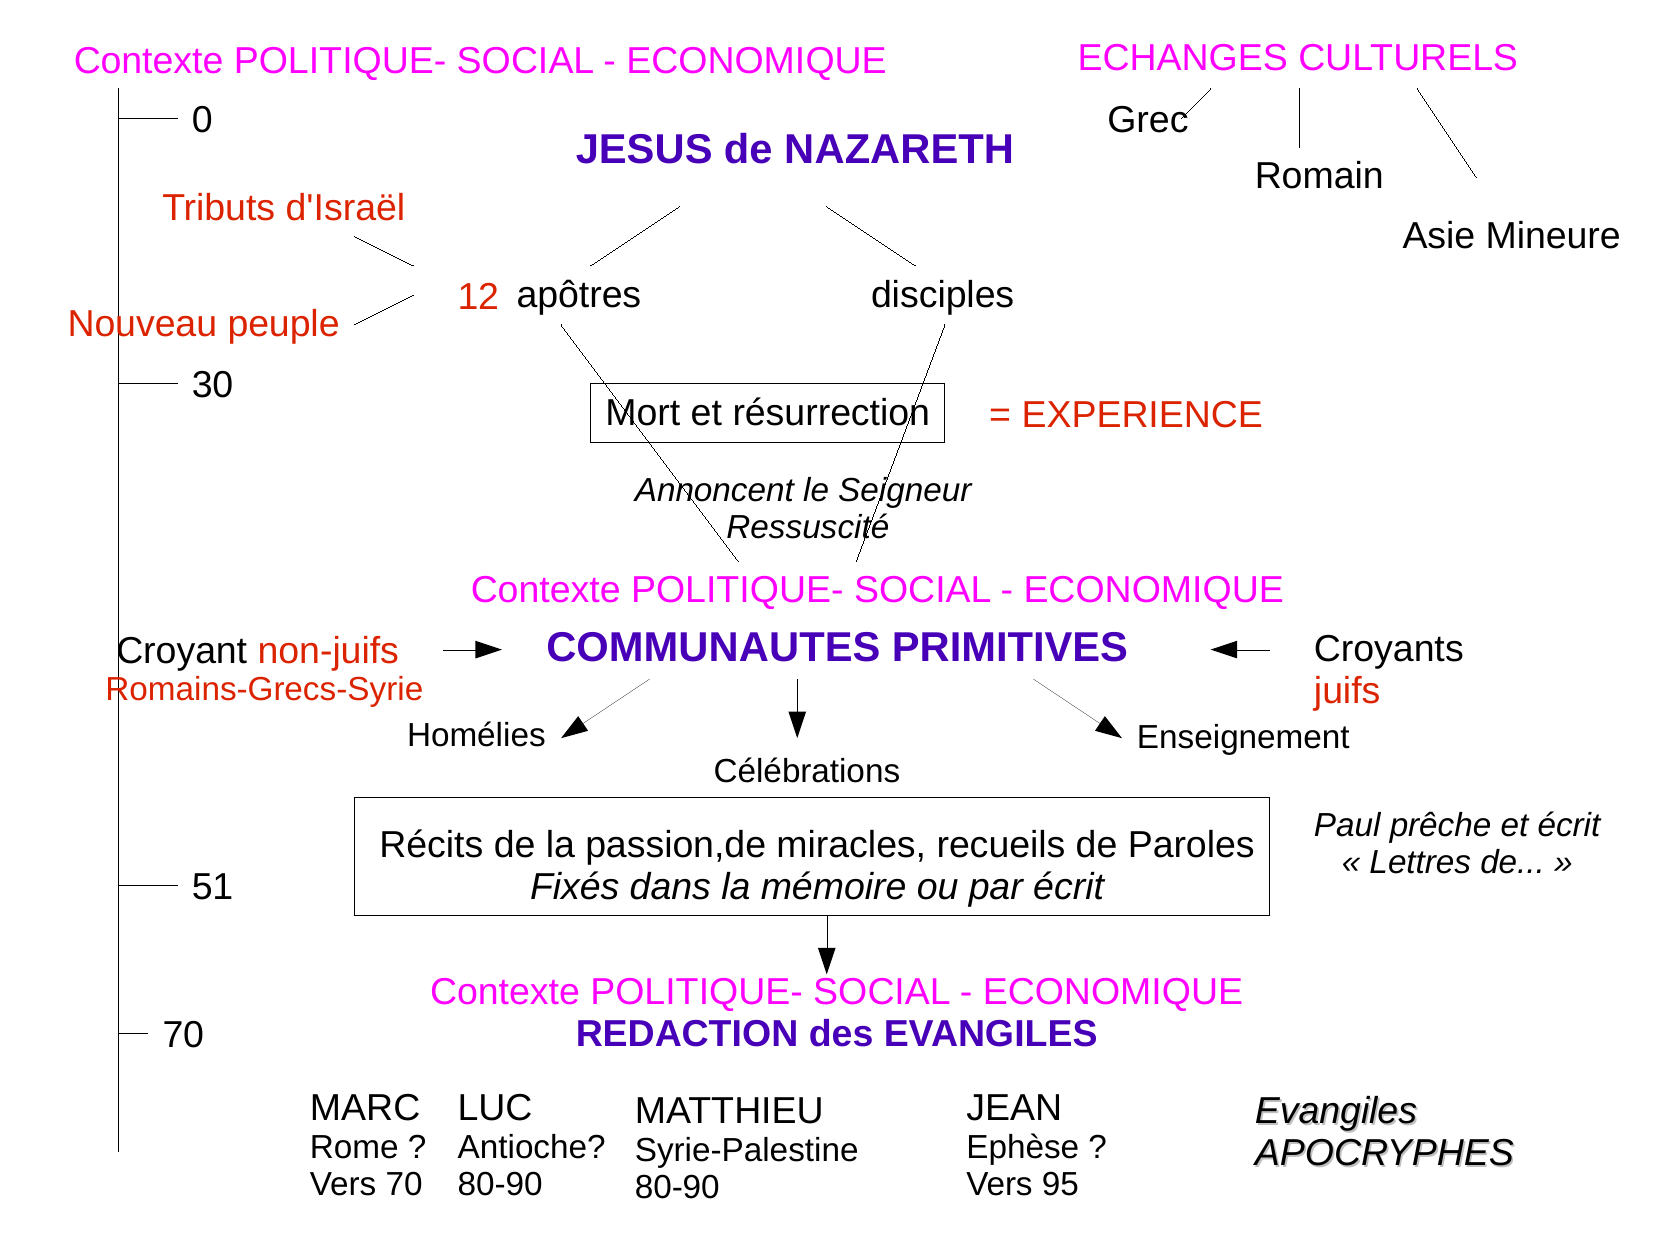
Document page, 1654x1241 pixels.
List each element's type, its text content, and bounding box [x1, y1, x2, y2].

text_box Mort et résurrection [591, 384, 944, 441]
text_box Paul prêche et écrit « Lettres de... » [1299, 799, 1616, 889]
text_box MATTHIEU Syrie-Palestine 80-90 [620, 1082, 874, 1231]
text_box Evangiles APOCRYPHES [1240, 1082, 1529, 1181]
text_box MARC Rome ? Vers 70 [295, 1079, 442, 1211]
text_box = EXPERIENCE [974, 386, 1278, 443]
text_box Célébrations [698, 745, 916, 797]
text_box 0 [177, 90, 228, 148]
text_box COMMUNAUTES PRIMITIVES [531, 618, 1143, 680]
text_box REDACTION des EVANGILES [561, 1023, 1111, 1063]
text_box Romains-Grecs-Syrie [90, 663, 439, 745]
text_box LUC Antioche? 80-90 [442, 1079, 621, 1211]
text_box Récits de la passion,de miracles, recueils de Paroles Fixés dans la mémoire ou par écrit [364, 816, 1269, 915]
text_box Asie Mineure [1387, 206, 1636, 264]
text_box 51 [177, 858, 249, 916]
text_box JEAN Ephèse ? Vers 95 [951, 1079, 1123, 1211]
text_box disciples [856, 265, 1034, 325]
text_box Contexte POLITIQUE- SOCIAL - ECONOMIQUE [59, 31, 916, 89]
text_box 12 [442, 267, 514, 325]
text_box Grec [1092, 90, 1204, 148]
text_box Nouveau peuple [52, 295, 355, 353]
text_box Romain [1240, 147, 1399, 205]
text_box 70 [147, 1006, 219, 1063]
text_box Croyants juifs [1299, 620, 1556, 677]
text_box 30 [177, 356, 249, 414]
text_box Tributs d'Israël [147, 179, 421, 237]
text_box Contexte POLITIQUE- SOCIAL - ECONOMIQUE [456, 561, 1300, 618]
text_box Annoncent le Seigneur Ressuscité [620, 464, 996, 556]
text_box Enseignement [1122, 710, 1365, 763]
text_box ECHANGES CULTURELS [1062, 29, 1534, 87]
text_box Contexte POLITIQUE- SOCIAL - ECONOMIQUE [415, 962, 1259, 1023]
text_box Homélies [392, 709, 562, 768]
text_box apôtres [501, 265, 657, 323]
text_box Croyant non-juifs [101, 622, 414, 663]
text_box JESUS de NAZARETH [561, 118, 1030, 181]
